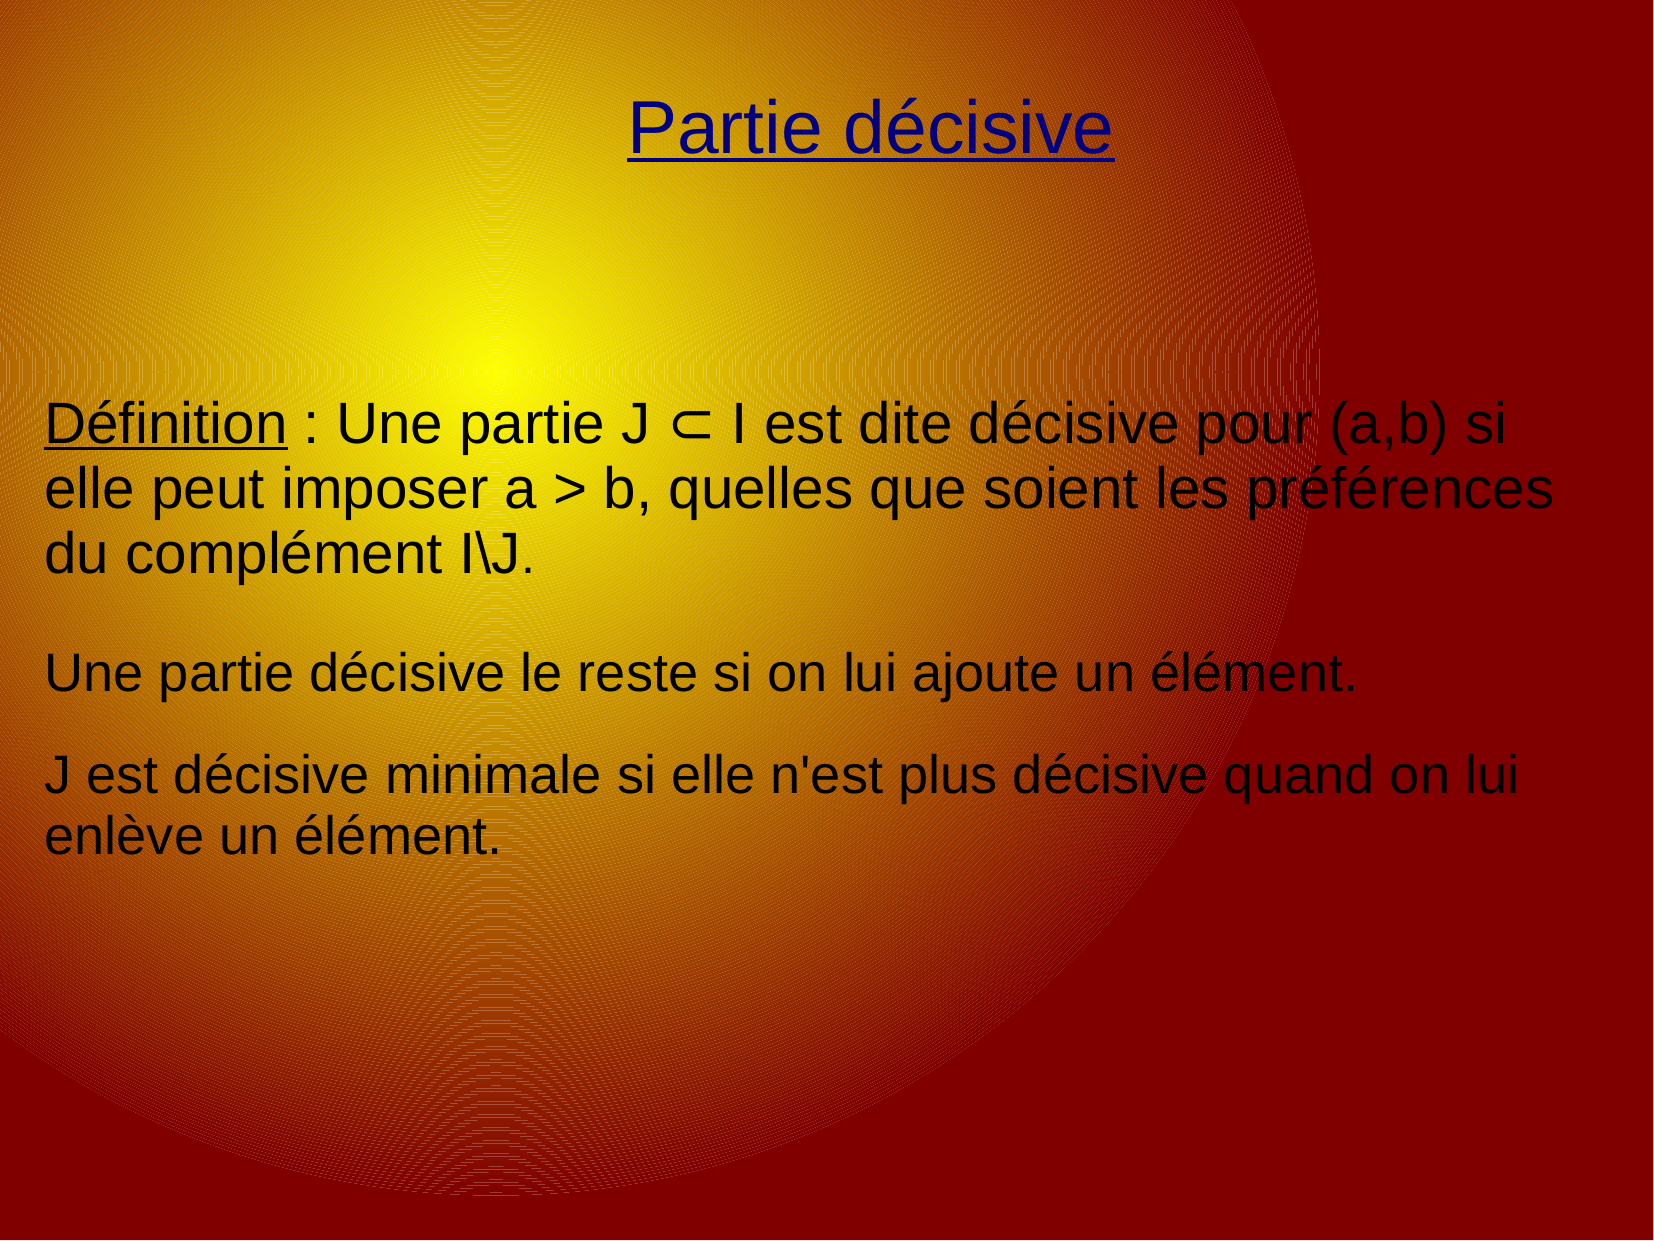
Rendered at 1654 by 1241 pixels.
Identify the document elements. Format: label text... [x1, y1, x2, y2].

text_box Partie décisive [354, 78, 1388, 178]
text_box Définition : Une partie J ⊂ I est dite décisive pour (a,b) si elle peut imposer a > b, quelles que soient les préférences du complément I\J. Une partie décisive le reste si on lui ajoute un élément. J est décisive minimale si elle n'est plus décisive quand on lui enlève un élément. [29, 383, 1625, 873]
